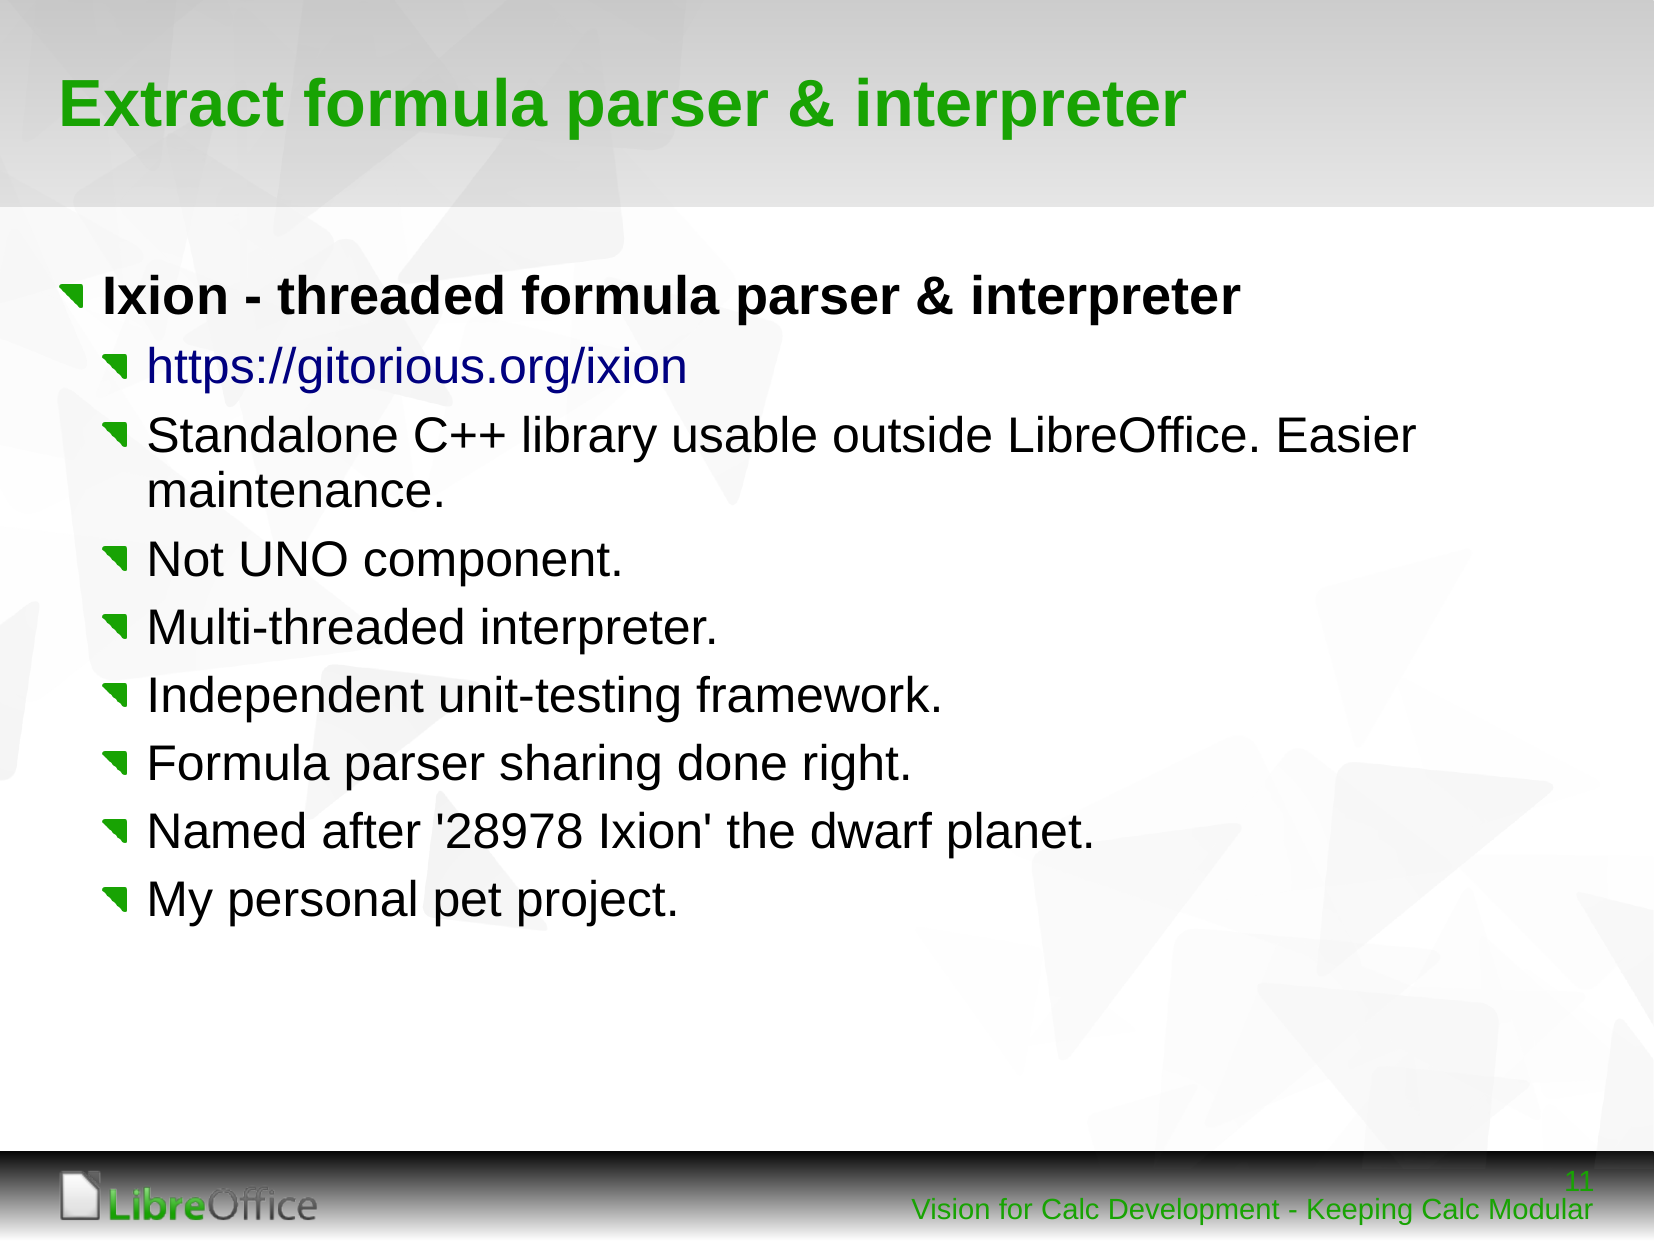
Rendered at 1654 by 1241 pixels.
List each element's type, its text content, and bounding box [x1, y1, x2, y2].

picture [915, 548, 1654, 1169]
title Extract formula parser & interpreter [59, 29, 1595, 178]
picture [41, 1152, 337, 1240]
list Ixion - threaded formula parser & interpreter https://gitorious.org/ixion Standalone C++ library usable outside LibreOffice. Easier maintenance. Not UNO component. Multi-threaded interpreter. Independent unit-testing framework. Formula parser sharing done right. Named after '28978 Ixion' the dwarf planet. My personal pet project. [59, 265, 1595, 1085]
picture [0, 0, 783, 931]
